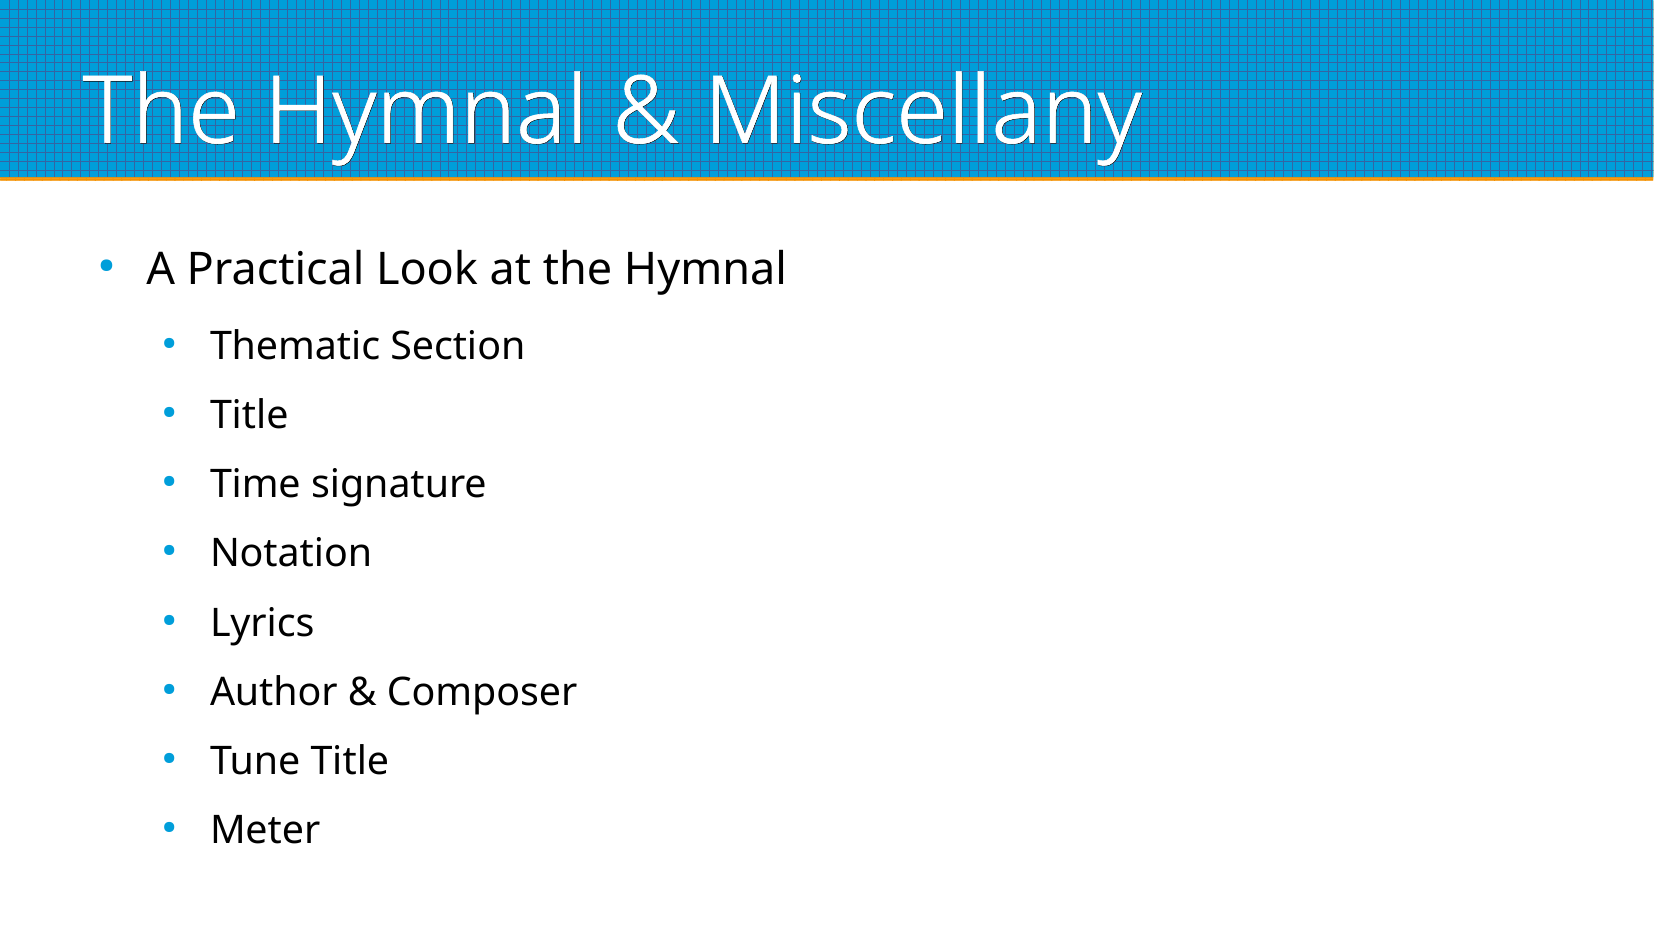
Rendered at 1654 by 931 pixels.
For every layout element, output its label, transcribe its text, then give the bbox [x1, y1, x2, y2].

list A Practical Look at the Hymnal Thematic Section Title Time signature Notation Lyrics Author & Composer Tune Title Meter [82, 236, 1613, 863]
title The Hymnal & Miscellany [82, 14, 1571, 171]
